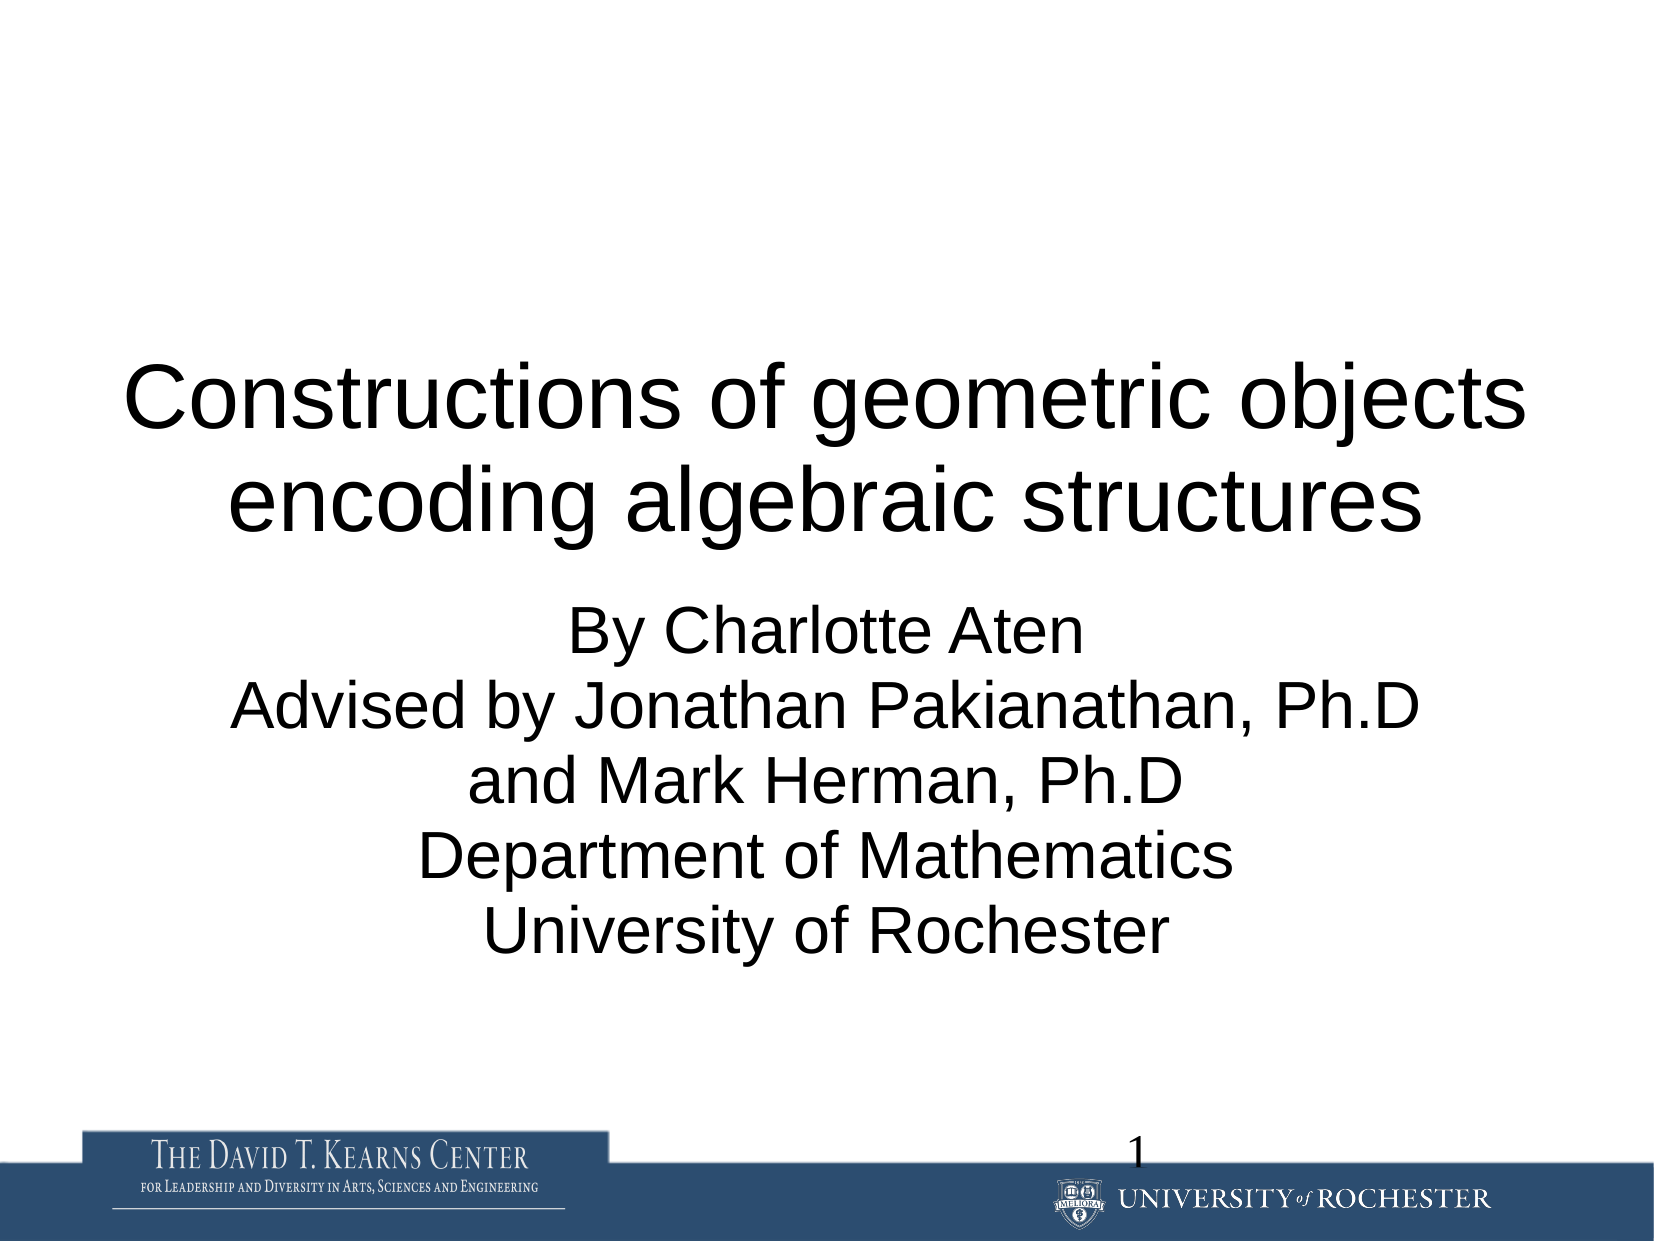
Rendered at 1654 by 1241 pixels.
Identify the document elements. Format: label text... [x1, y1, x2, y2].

picture [0, 0, 1654, 1241]
subtitle By Charlotte Aten Advised by Jonathan Pakianathan, Ph.D and Mark Herman, Ph.D Department of Mathematics University of Rochester [82, 420, 1571, 1141]
picture [109, 1141, 1136, 1210]
picture [1053, 1178, 1492, 1230]
title Constructions of geometric objects encoding algebraic structures [82, 345, 1571, 420]
